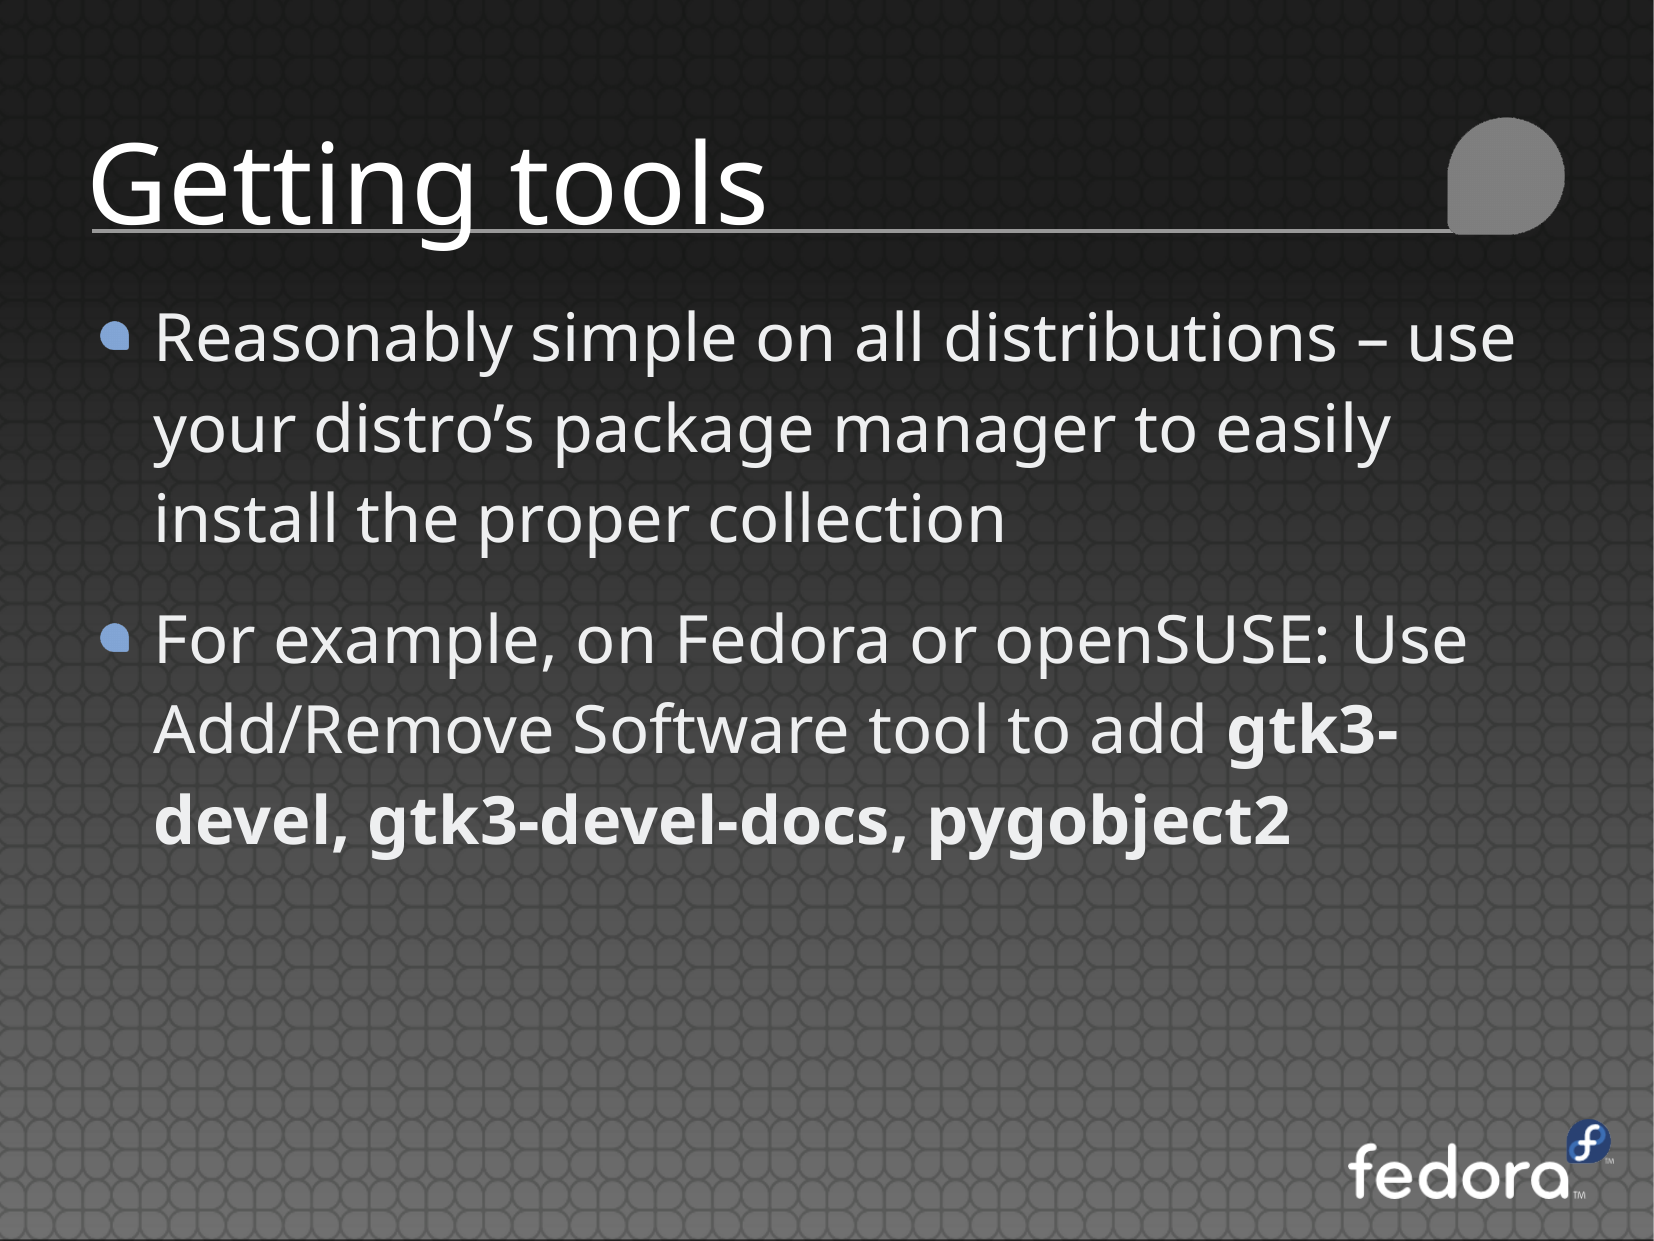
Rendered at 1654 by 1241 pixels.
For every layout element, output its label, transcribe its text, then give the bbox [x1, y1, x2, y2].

picture [0, 0, 1654, 1241]
title Getting tools [86, 112, 1576, 249]
list Reasonably simple on all distributions – use your distro’s package manager to easily install the proper collection For example, on Fedora or openSUSE: Use Add/Remove Software tool to add gtk3-devel, gtk3-devel-docs, pygobject2 [82, 290, 1571, 1109]
